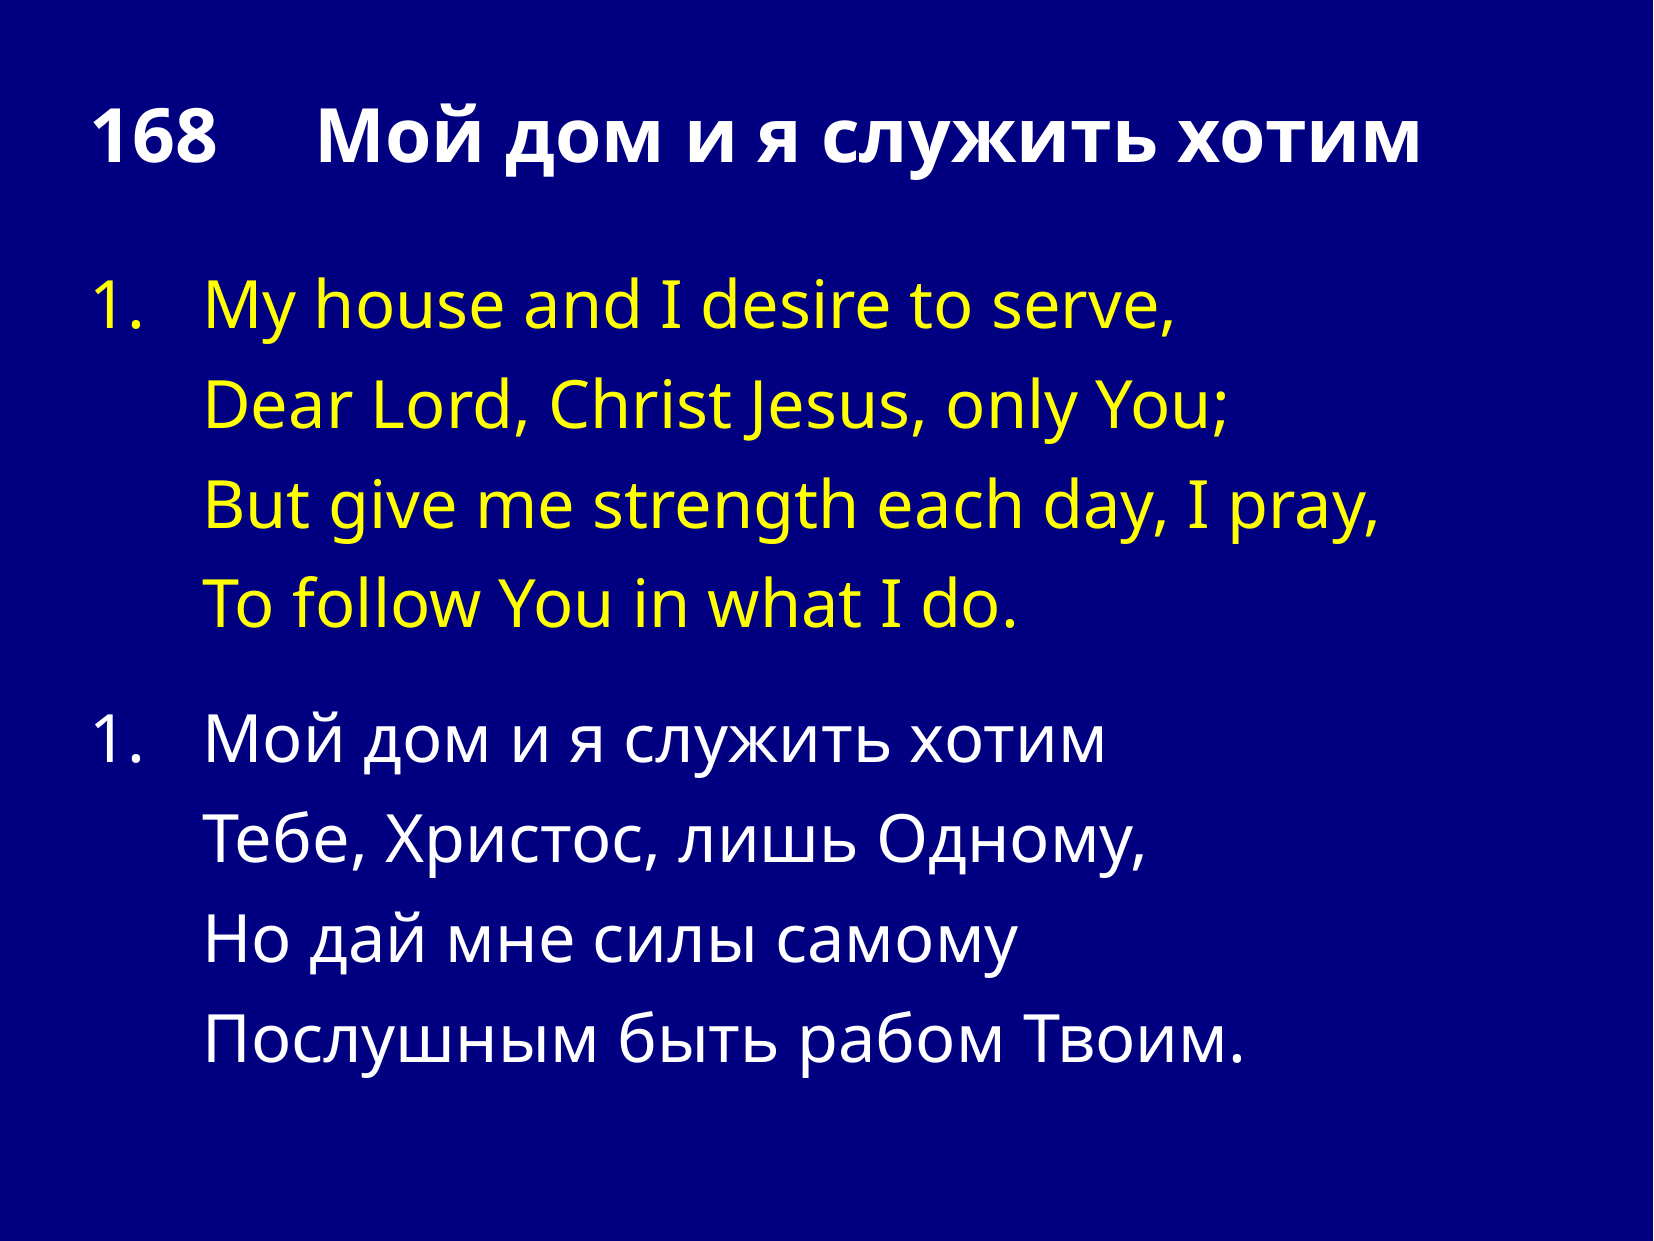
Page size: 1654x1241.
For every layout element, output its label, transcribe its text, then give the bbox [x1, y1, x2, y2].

text_box 1. Мой дом и я служить хотим Тебе, Христос, лишь Одному, Но дай мне силы самому Послушным быть рабом Твоим. [75, 675, 1576, 1163]
text_box 168 Мой дом и я служить хотим [75, 75, 1576, 188]
text_box 1. My house and I desire to serve, Dear Lord, Christ Jesus, only You; But give me strength each day, I pray, To follow You in what I do. [75, 188, 1576, 638]
